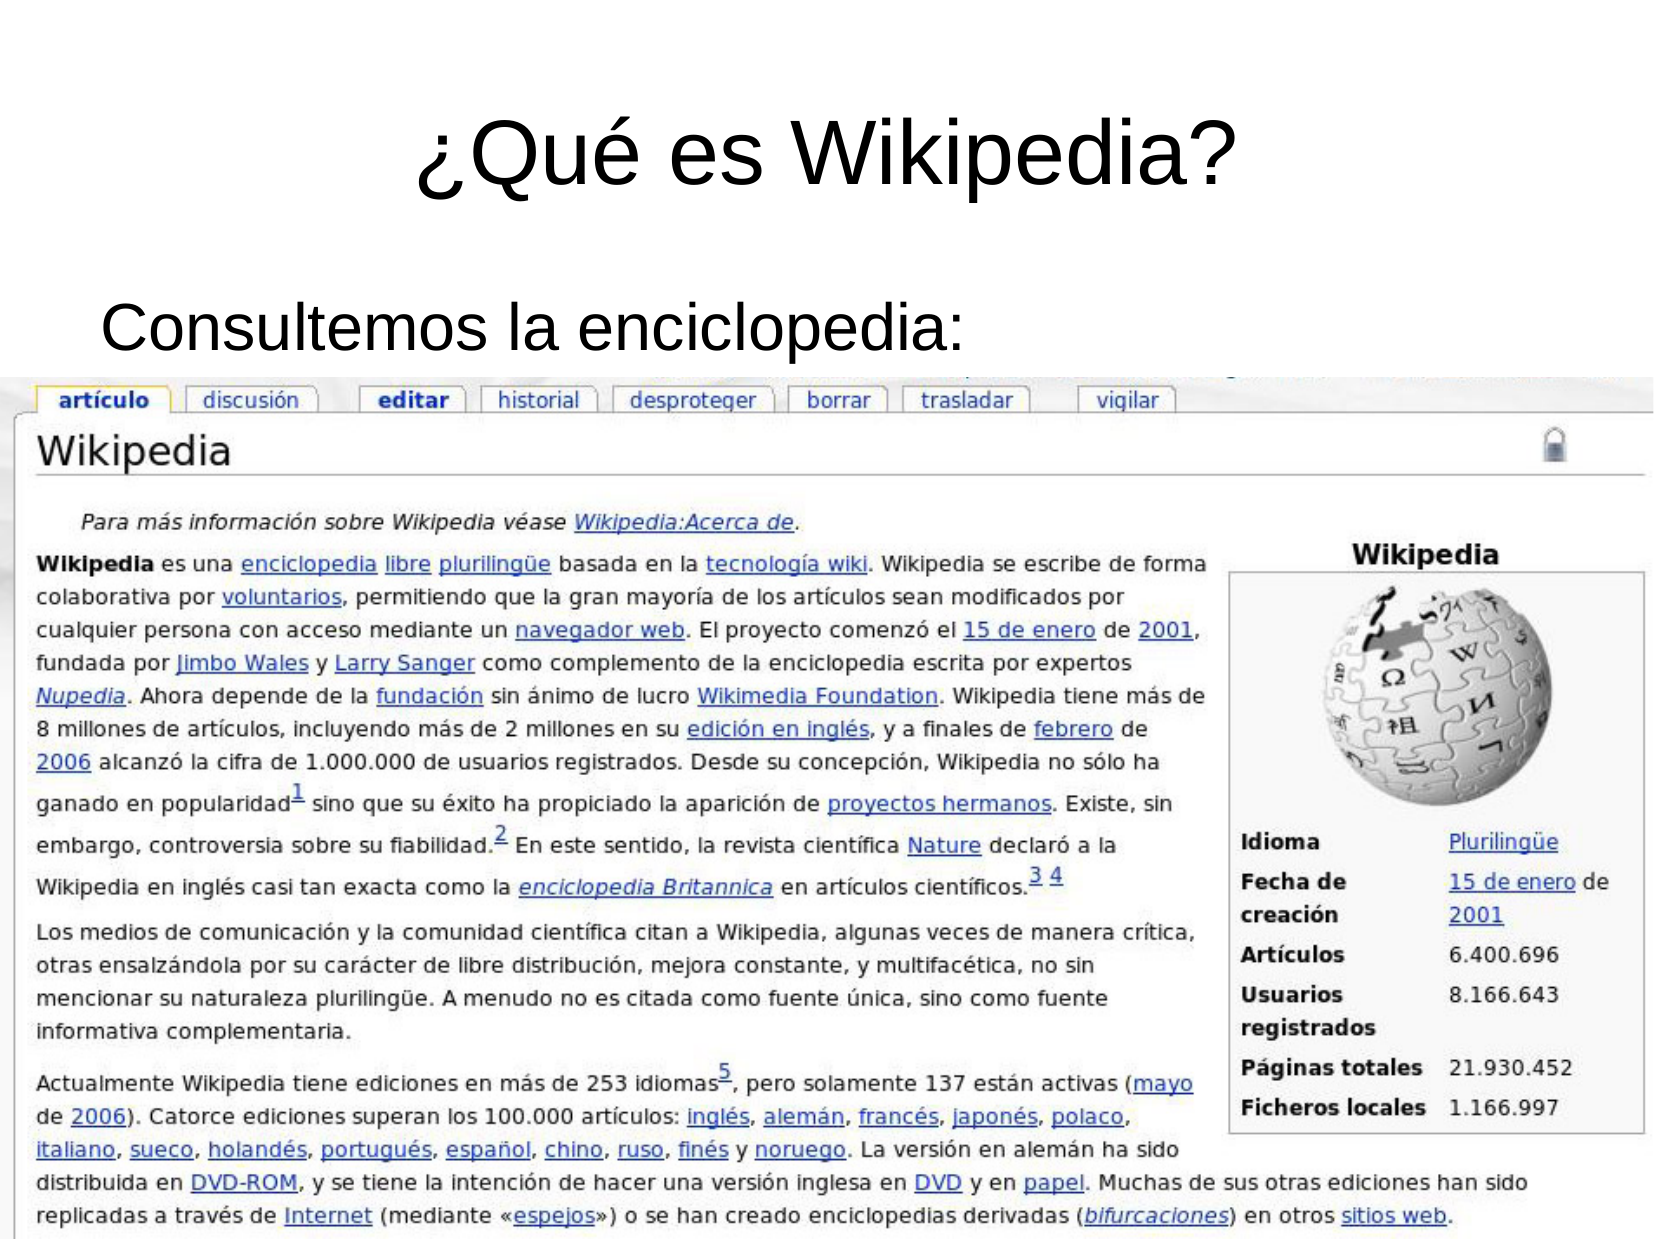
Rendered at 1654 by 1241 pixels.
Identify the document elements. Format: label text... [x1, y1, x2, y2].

list Consultemos la enciclopedia: [82, 290, 1571, 377]
picture [0, 377, 1654, 1239]
title ¿Qué es Wikipedia? [82, 49, 1571, 257]
